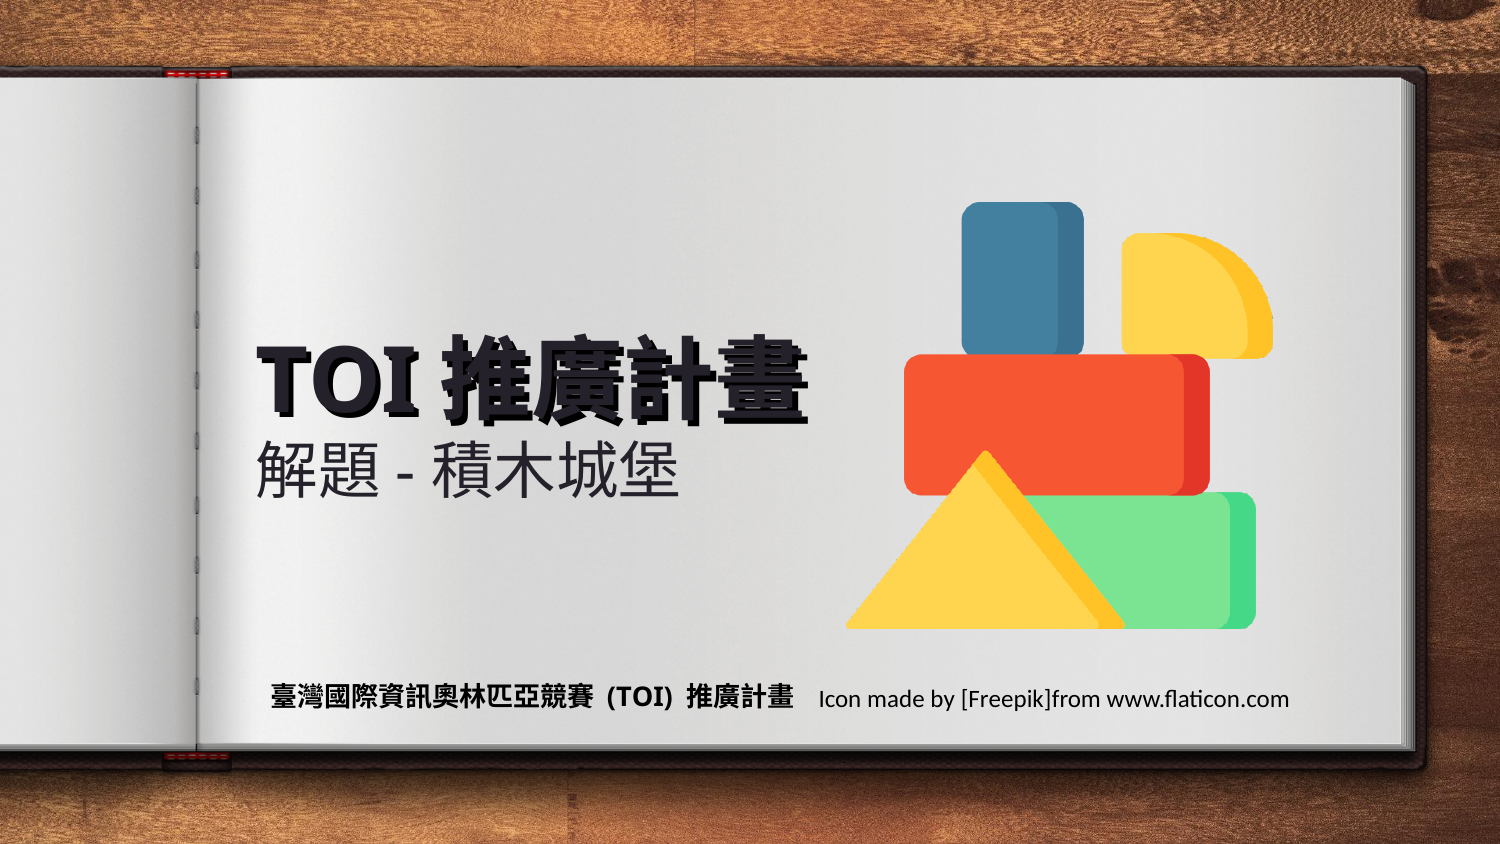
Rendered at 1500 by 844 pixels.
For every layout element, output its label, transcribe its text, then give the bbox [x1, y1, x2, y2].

picture [846, 202, 1273, 629]
text_box Icon made by [Freepik]from www.flaticon.com [804, 675, 1385, 720]
title TOI推廣計畫 解題-積木城堡 [240, 262, 846, 565]
